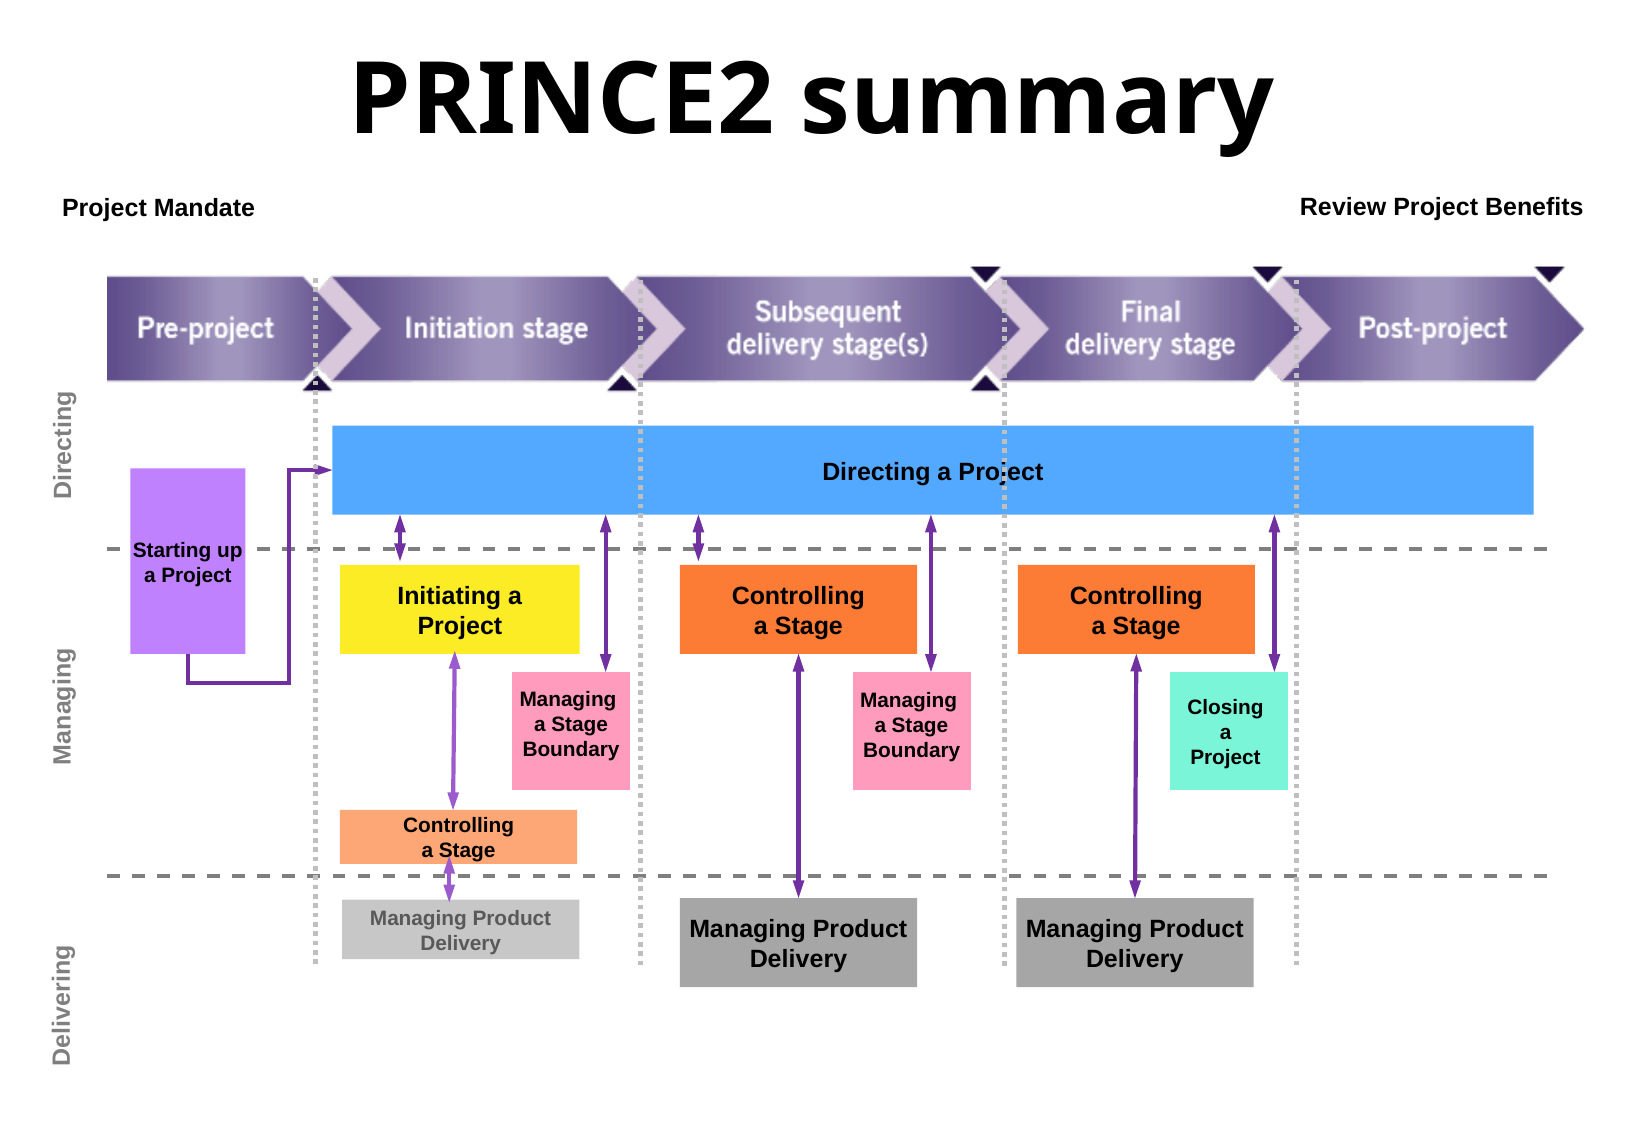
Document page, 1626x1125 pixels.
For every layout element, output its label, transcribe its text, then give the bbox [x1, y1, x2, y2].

text_box Managing [37, 573, 84, 826]
text_box Closing a Project [1168, 673, 1284, 789]
text_box Managing a Stage Boundary [508, 674, 634, 773]
picture [107, 260, 1604, 403]
text_box Initiating a Project [340, 564, 580, 654]
text_box Delivering [36, 876, 84, 1125]
text_box Managing a Stage Boundary [848, 674, 975, 773]
title PRINCE2 summary [121, 31, 1504, 163]
text_box Controlling a Stage [1017, 564, 1255, 654]
text_box Controlling a Stage [679, 564, 918, 654]
text_box Directing [37, 316, 85, 568]
text_box Directing a Project [332, 425, 1534, 515]
text_box [1170, 672, 1288, 790]
text_box Managing Product Delivery [342, 899, 580, 960]
text_box Starting up a Project [130, 468, 246, 654]
text_box Project Mandate [36, 182, 288, 230]
text_box [512, 773, 630, 790]
text_box Review Project Benefits [1281, 181, 1611, 230]
text_box Controlling a Stage [339, 809, 578, 864]
text_box Managing Product Delivery [679, 898, 918, 988]
text_box [853, 773, 971, 790]
text_box Managing Product Delivery [1016, 898, 1254, 988]
